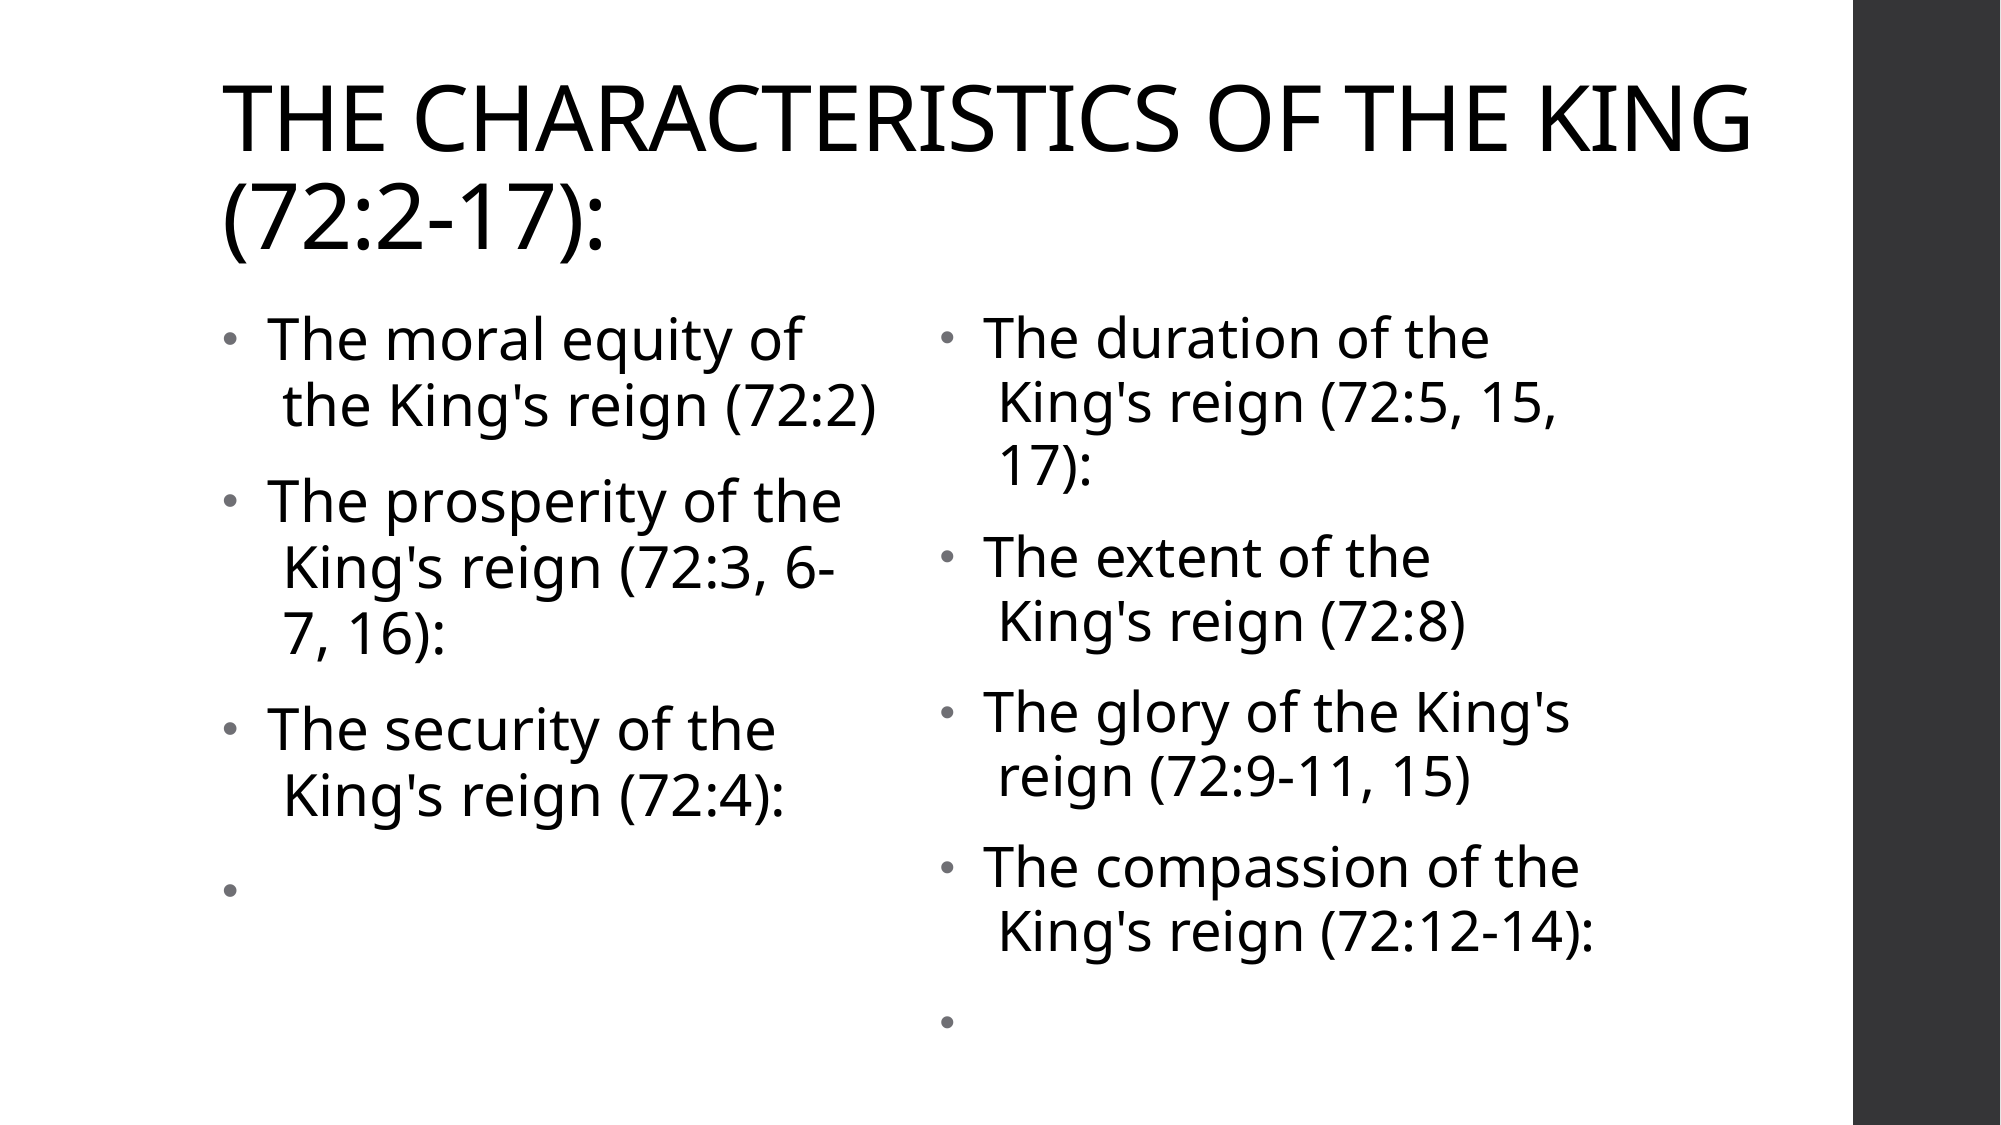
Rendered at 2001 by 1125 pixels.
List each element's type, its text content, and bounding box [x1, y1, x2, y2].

list The duration of the King's reign (72:5, 15, 17): The extent of the King's reign (72:8) The glory of the King's reign (72:9-11, 15) The compassion of the King's reign (72:12-14): [924, 299, 1617, 1014]
title THE CHARACTERISTICS OF THE KING (72:2-17): [206, 60, 1797, 278]
list The moral equity of the King's reign (72:2) The prosperity of the King's reign (72:3, 6-7, 16): The security of the King's reign (72:4): [207, 299, 900, 1014]
